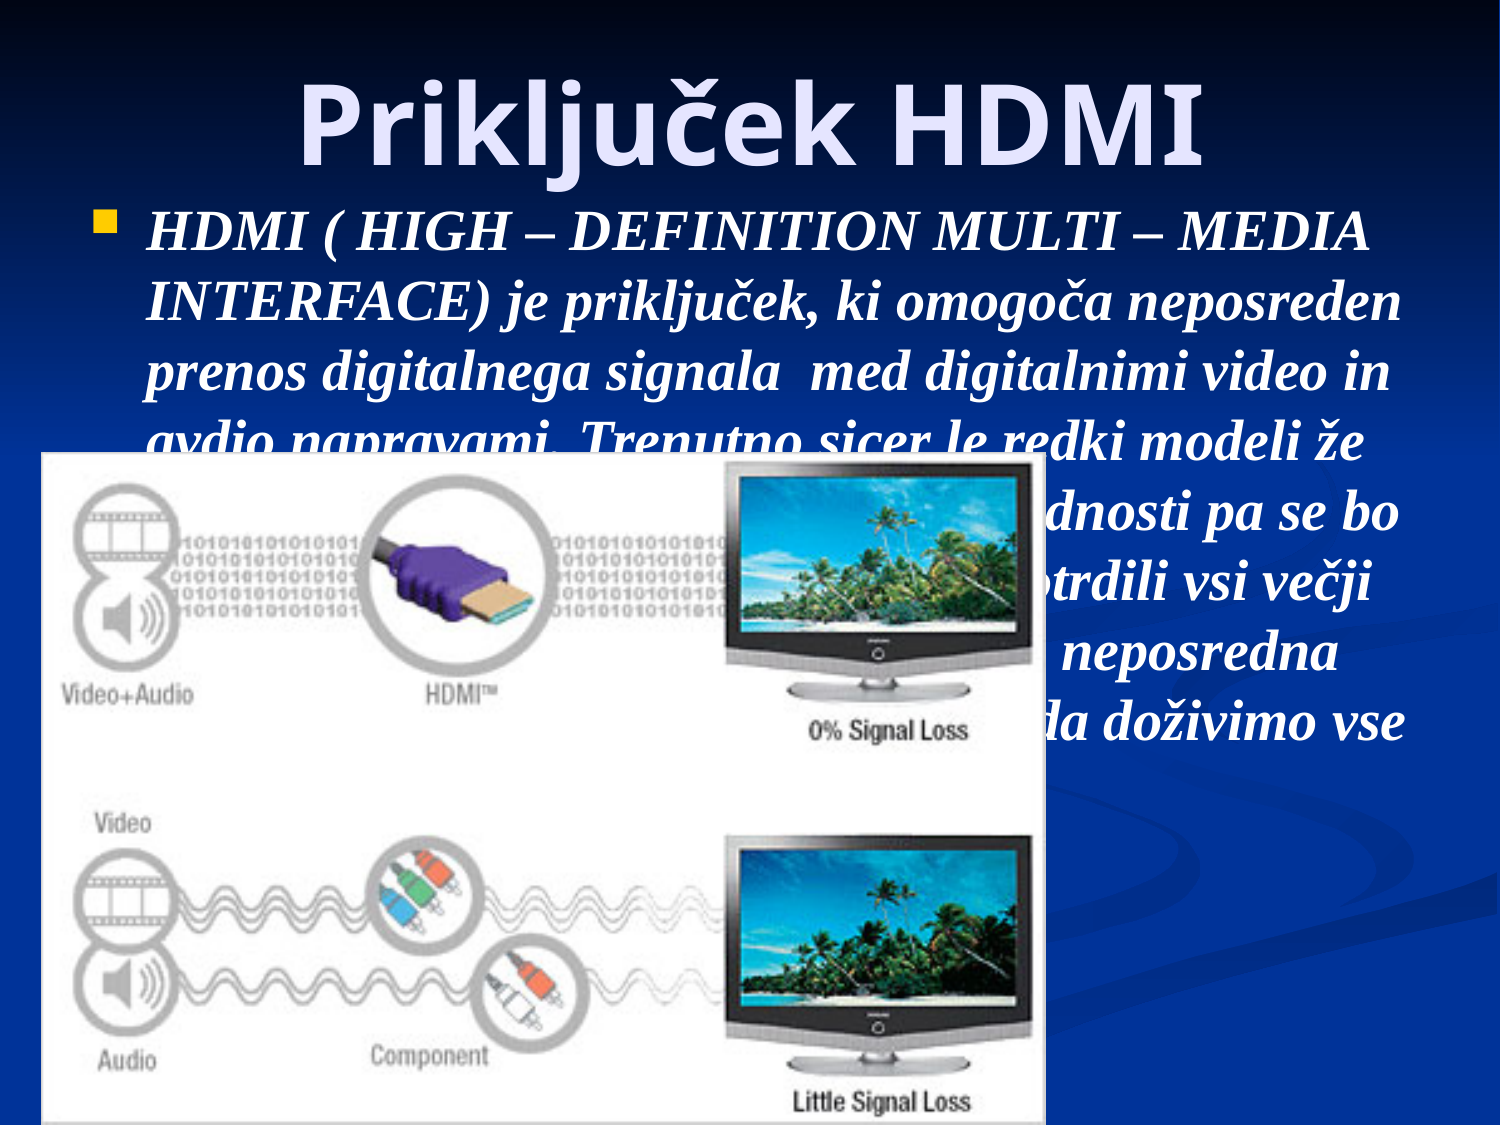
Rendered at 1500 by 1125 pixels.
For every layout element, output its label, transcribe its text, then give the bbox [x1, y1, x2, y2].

title Priključek HDMI [75, 45, 1425, 184]
picture [41, 452, 1046, 1125]
list HDMI ( HIGH – DEFINITION MULTI – MEDIA INTERFACE) je priključek, ki omogoča neposreden prenos digitalnega signala med digitalnimi video in avdio napravami. Trenutno sicer le redki modeli že podpirajo to novost. Že v bližnji prihodnosti pa se bo to spremenilo, saj so novi standard potrdili vsi večji proizvajalci zabavne elektronike. Šele neposredna digitalna povezava pa bo omogočila, da doživimo vse prednosti nove, digitalne ere. [75, 184, 1425, 1094]
